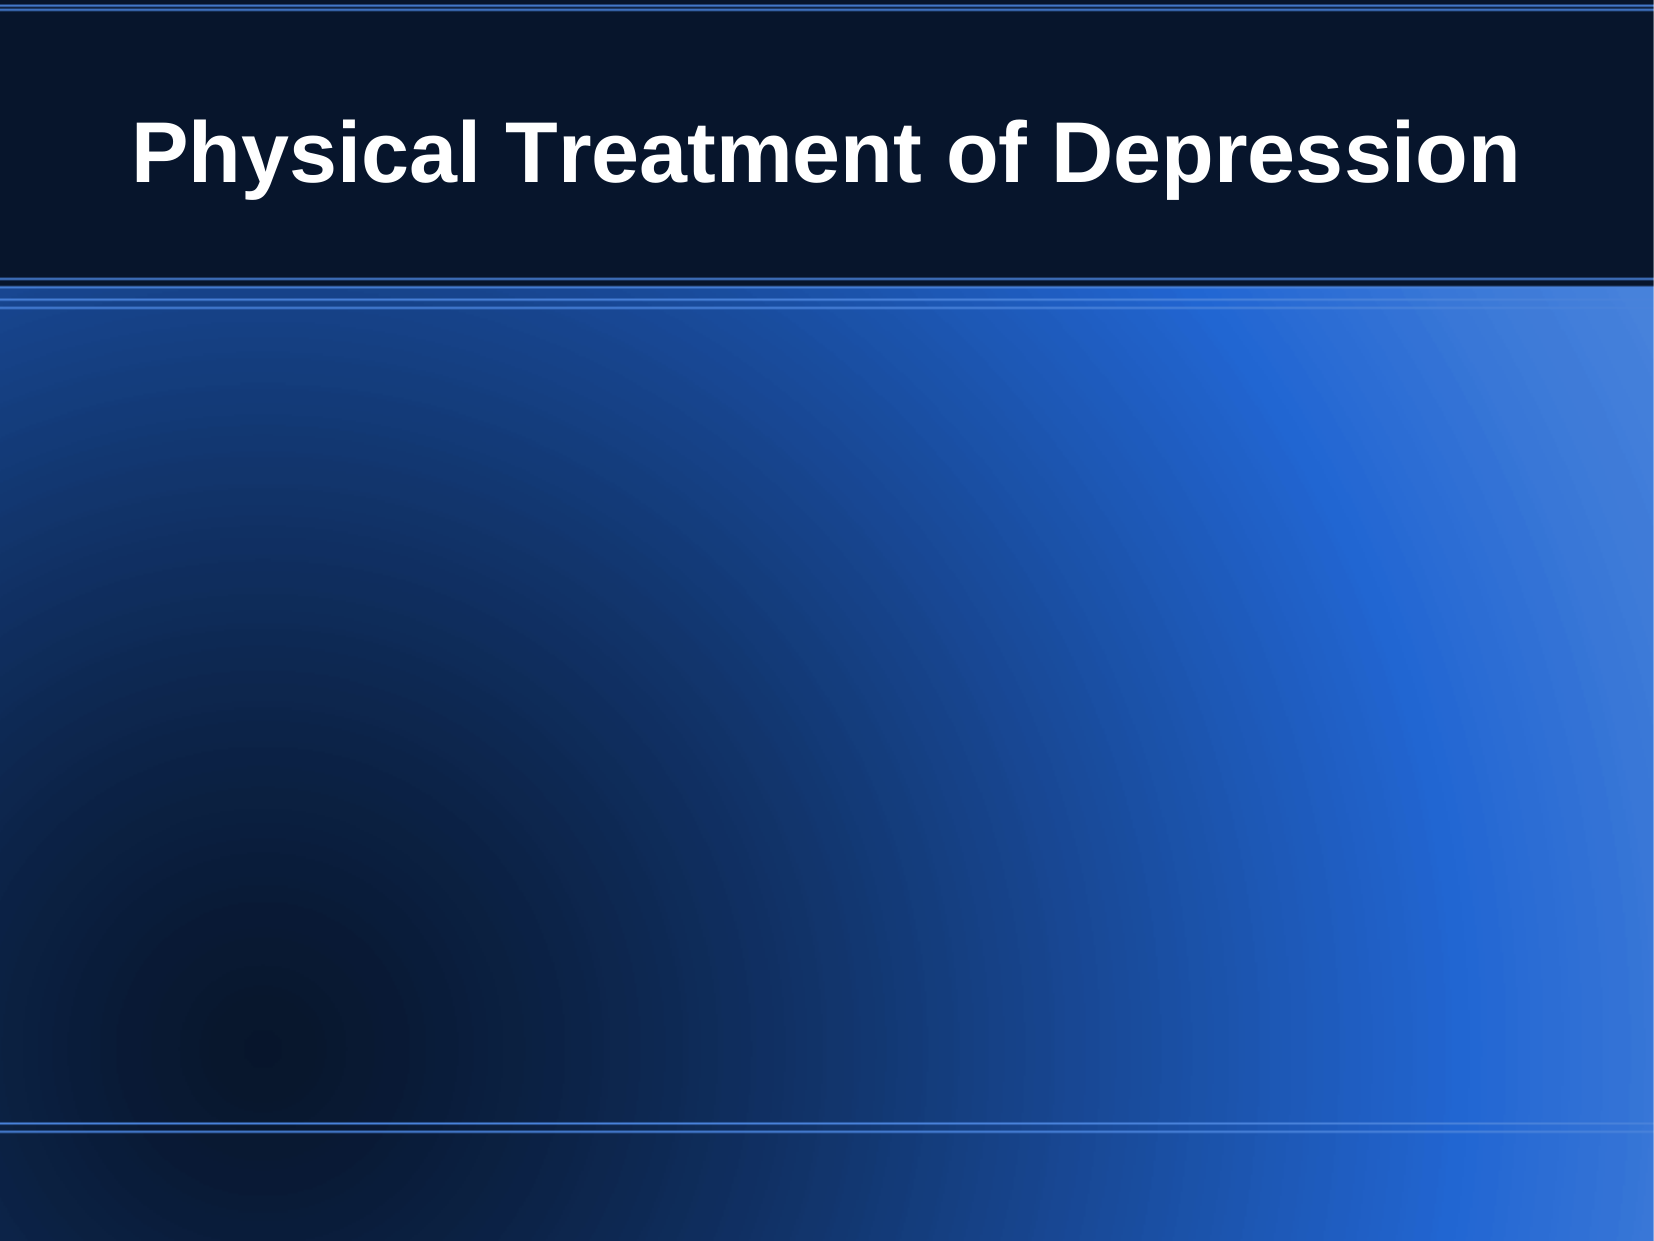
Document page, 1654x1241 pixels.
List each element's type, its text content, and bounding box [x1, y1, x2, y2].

title Physical Treatment of Depression [82, 49, 1571, 257]
picture [0, 0, 1654, 1241]
